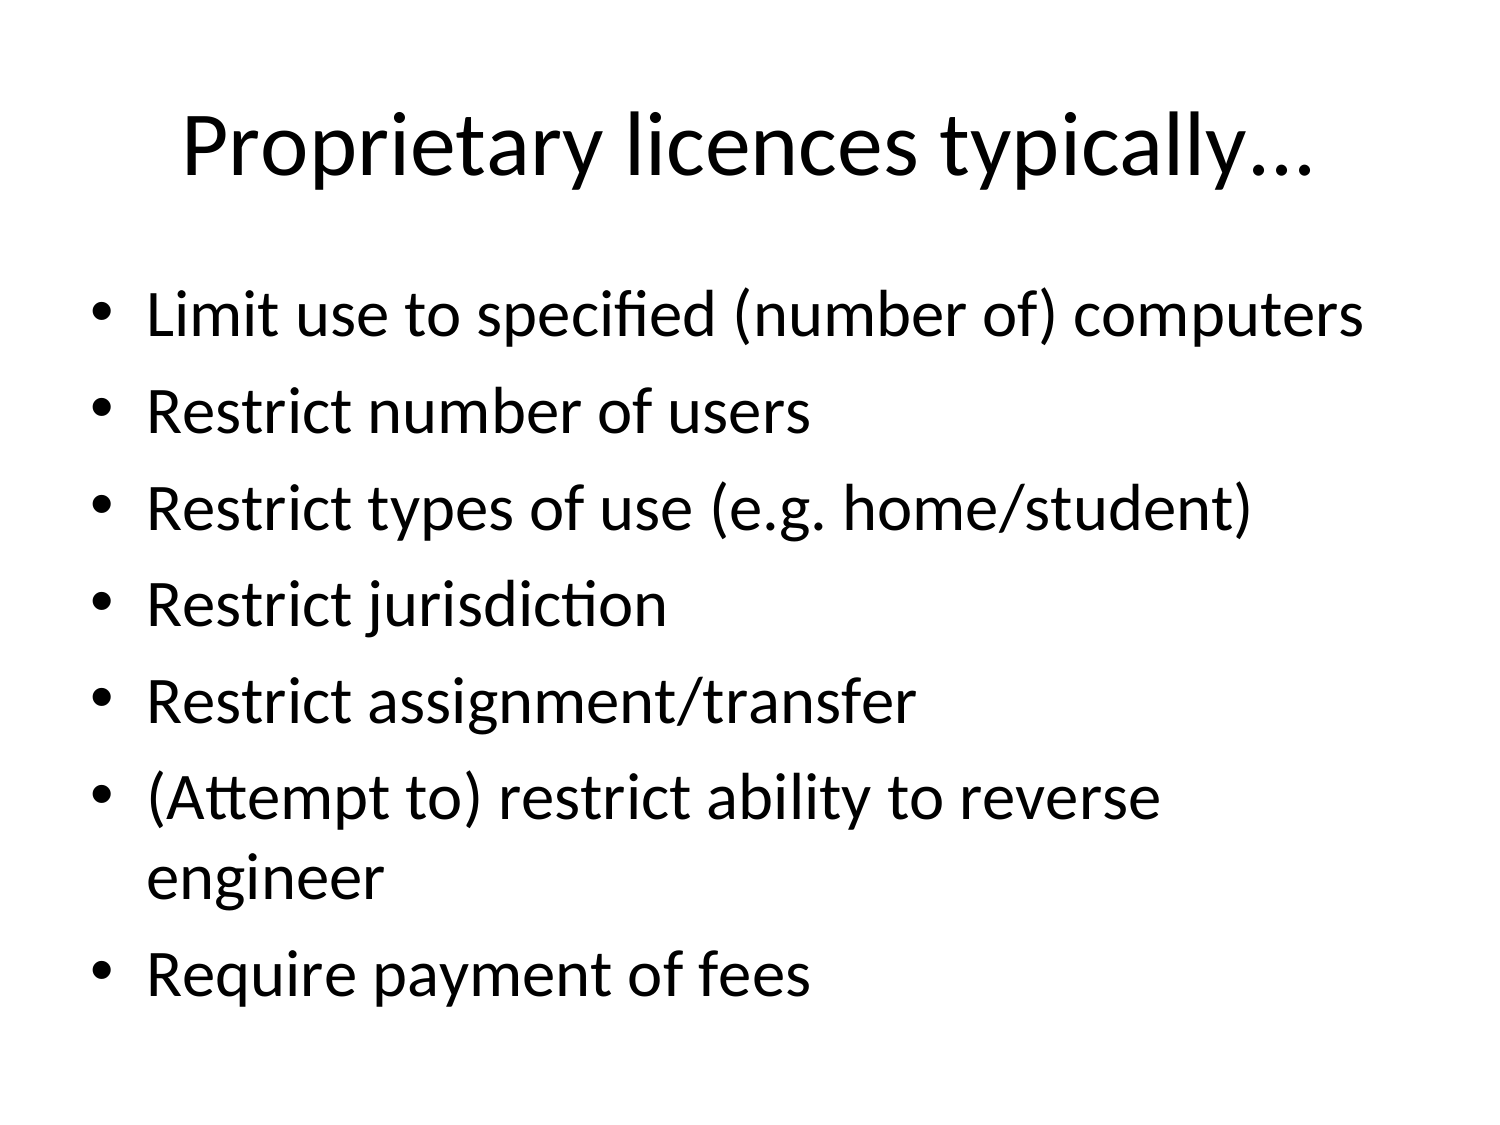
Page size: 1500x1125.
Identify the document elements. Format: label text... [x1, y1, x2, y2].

title Proprietary licences typically... [75, 45, 1426, 233]
list Limit use to specified (number of) computers Restrict number of users Restrict types of use (e.g. home/student) Restrict jurisdiction Restrict assignment/transfer (Attempt to) restrict ability to reverse engineer Require payment of fees [75, 262, 1426, 1018]
